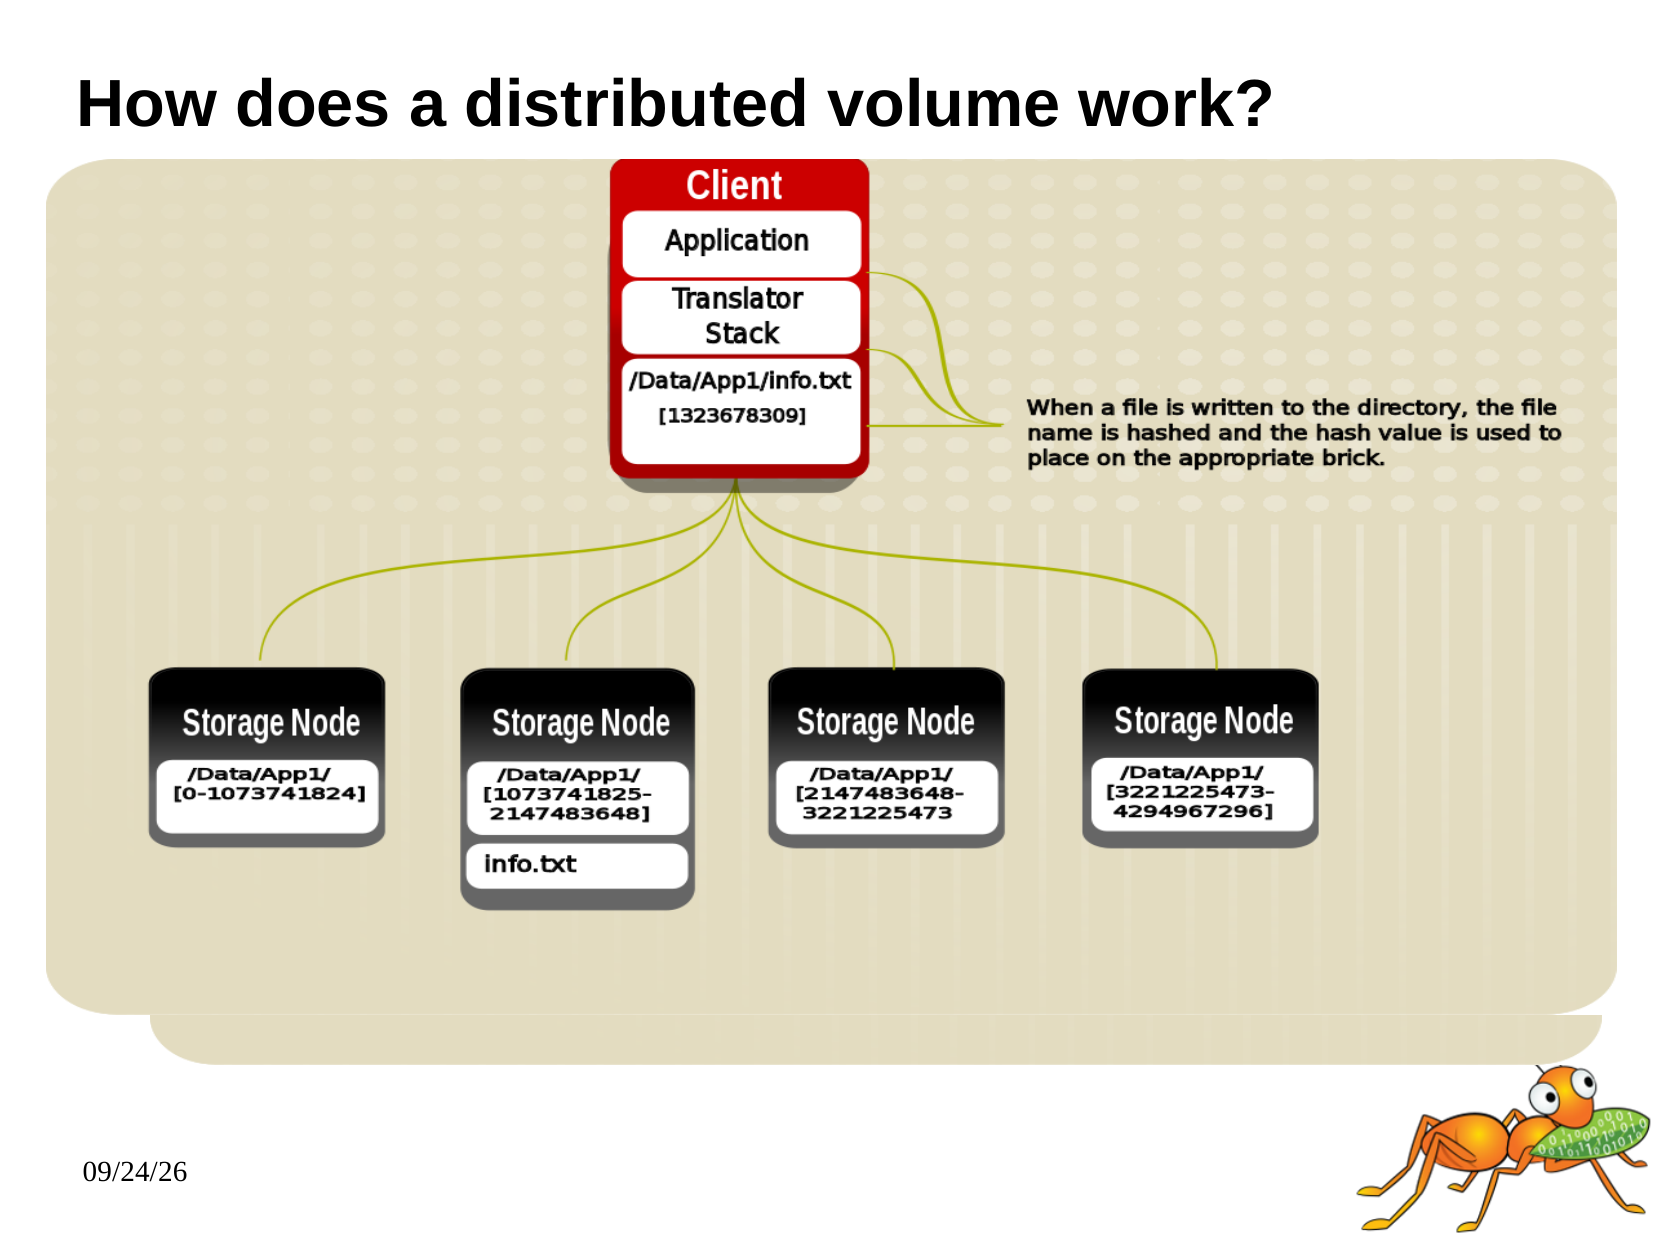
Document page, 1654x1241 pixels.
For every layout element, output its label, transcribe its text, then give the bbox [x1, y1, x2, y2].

picture [46, 159, 1654, 1235]
text_box How does a distributed volume work? [41, 59, 1312, 149]
